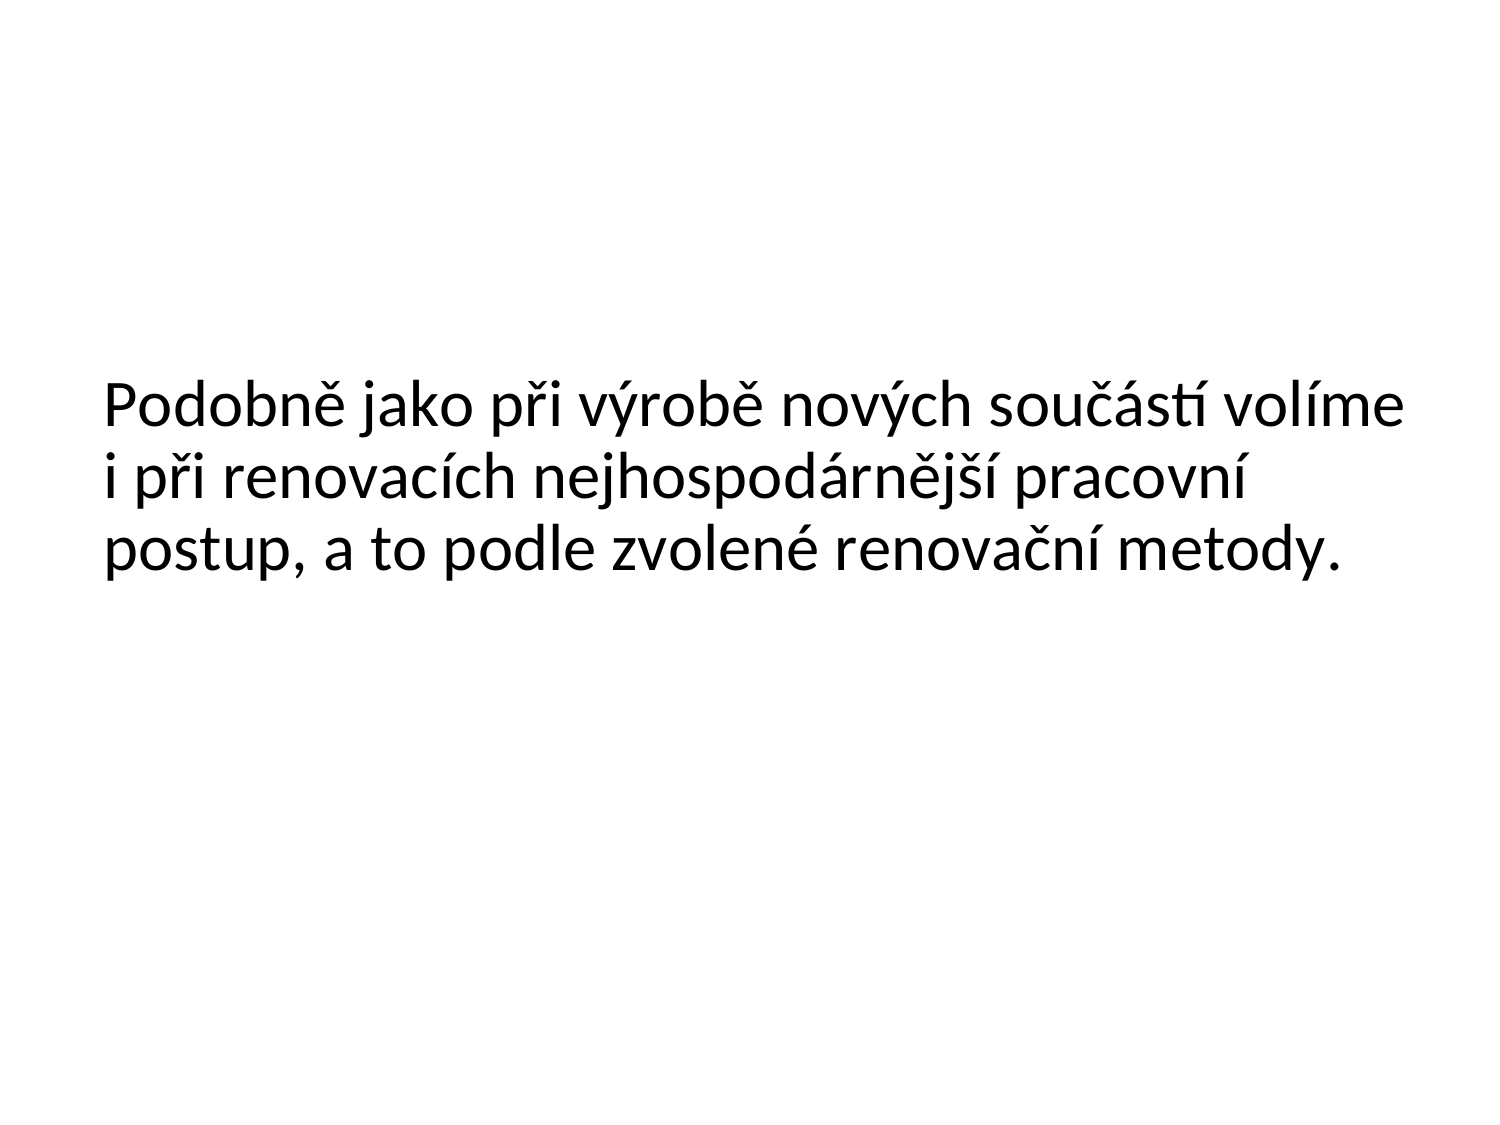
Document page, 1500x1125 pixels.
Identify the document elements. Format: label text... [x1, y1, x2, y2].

list Podobně jako při výrobě nových součástí volíme i při renovacích nejhospodárnější pracovní postup, a to podle zvolené renovační metody. [88, 361, 1439, 679]
